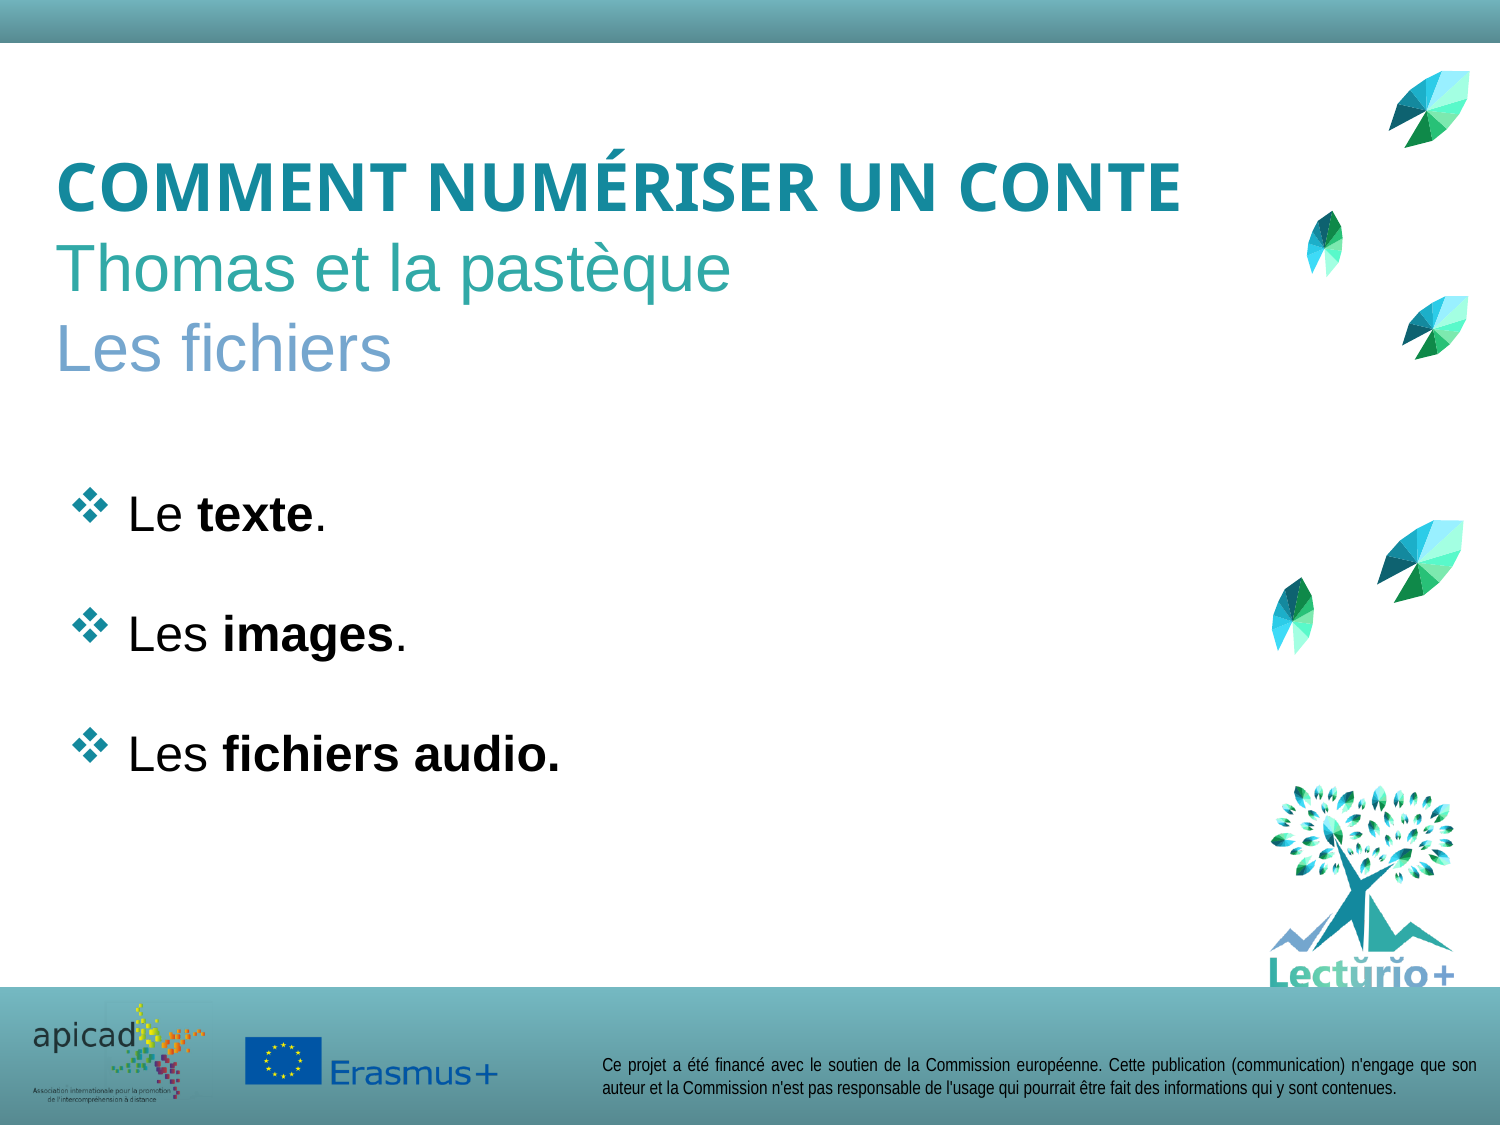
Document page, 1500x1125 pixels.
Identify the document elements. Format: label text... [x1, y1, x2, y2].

chart [1387, 66, 1471, 149]
text_box Ce projet a été financé avec le soutien de la Commission européenne. Cette publication (communication) n'engage que son auteur et la Commission n'est pas responsable de l'usage qui pourrait être fait des informations qui y sont contenues. [596, 1046, 1483, 1105]
text_box Le texte. Les images. Les fichiers audio. [53, 474, 1400, 790]
chart [1399, 290, 1471, 363]
picture [29, 999, 213, 1108]
text_box COMMENT NUMÉRISER UN CONTE Thomas et la pastèque Les fichiers [41, 137, 1353, 393]
picture [230, 1023, 512, 1098]
chart [1400, 515, 1465, 604]
picture [1269, 784, 1454, 987]
text_box [0, 987, 1500, 1125]
text_box [0, 0, 1500, 43]
